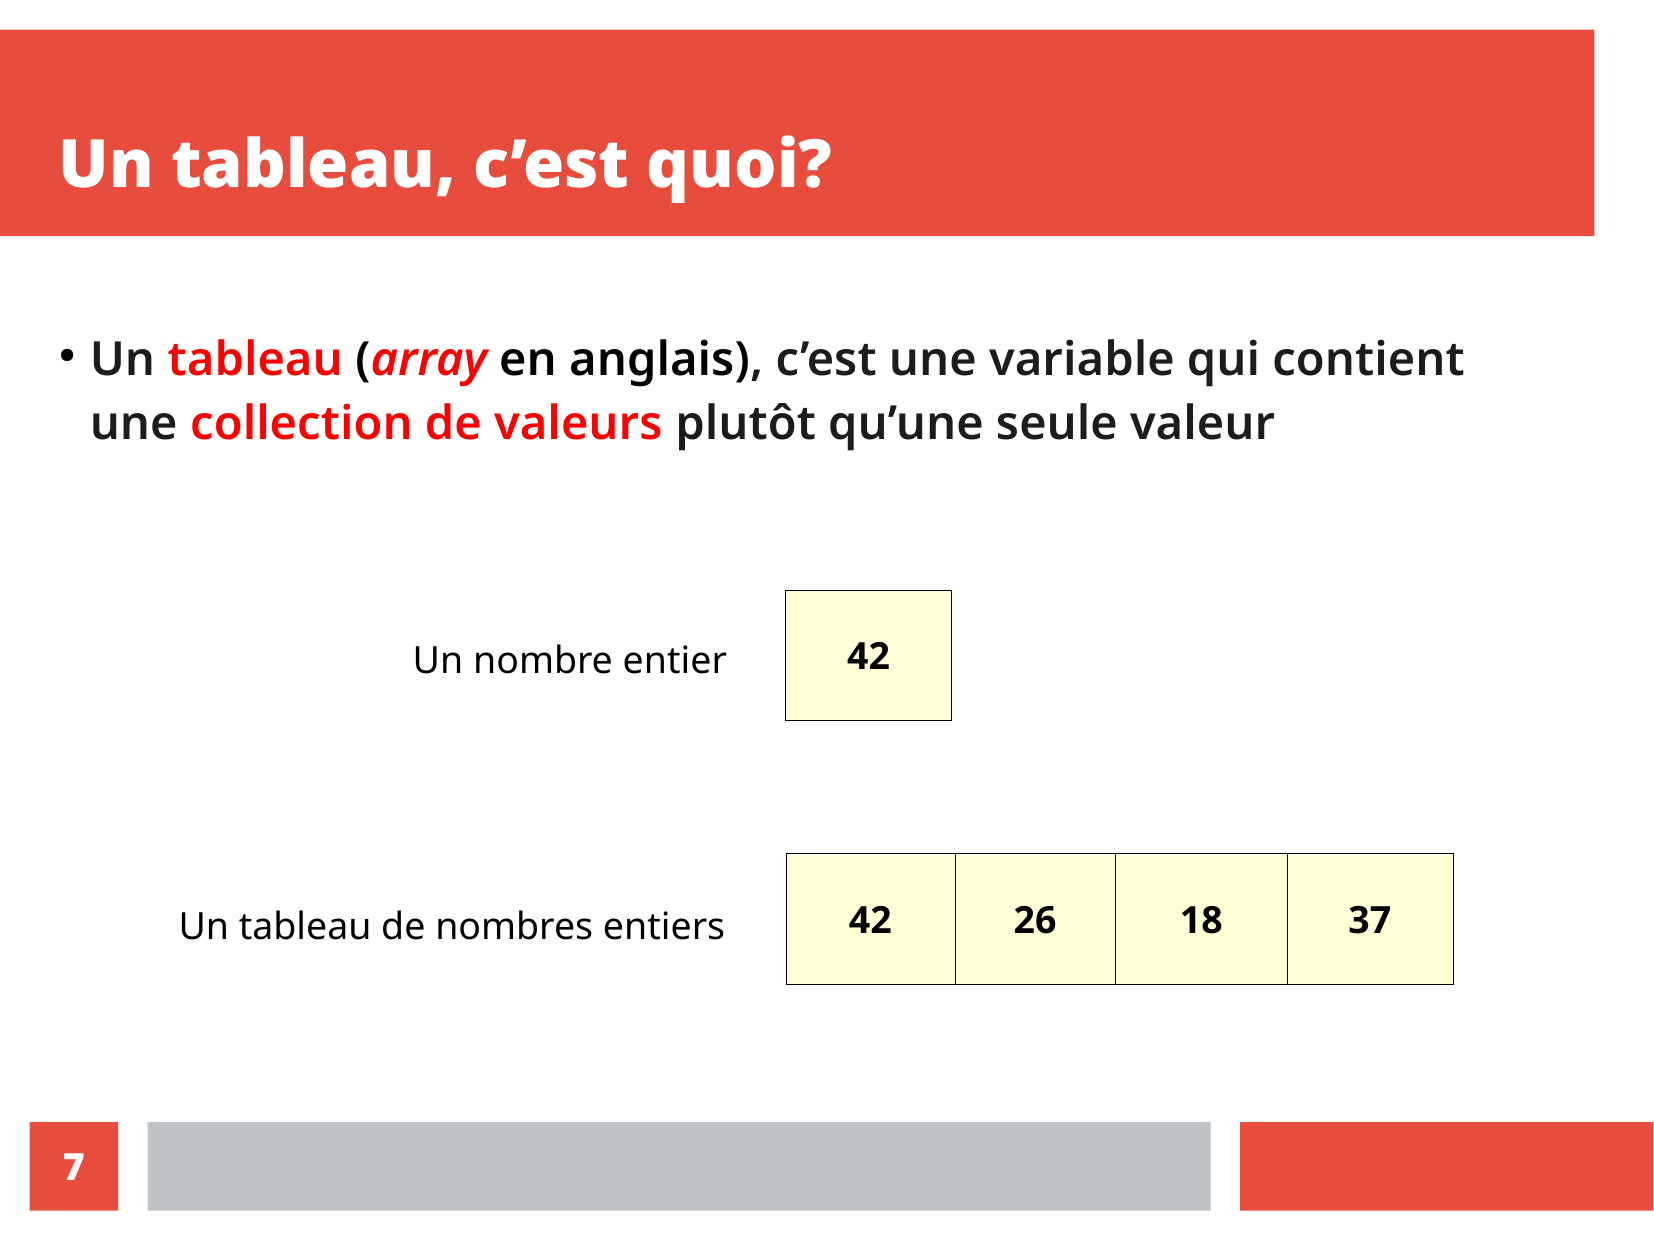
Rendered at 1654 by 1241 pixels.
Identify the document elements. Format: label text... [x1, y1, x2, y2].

text_box Un tableau de nombres entiers [136, 891, 768, 953]
table_header 37 [1288, 854, 1453, 984]
table_header 18 [1116, 854, 1287, 984]
text_box 42 [785, 590, 952, 721]
title Un tableau, c’est quoi? [59, 59, 1595, 207]
list Un tableau (array en anglais), c’est une variable qui contient une collection de valeurs plutôt qu’une seule valeur [59, 324, 1565, 497]
table_header 26 [956, 854, 1115, 984]
text_box Un nombre entier [372, 626, 768, 686]
table_header 42 [787, 854, 955, 984]
